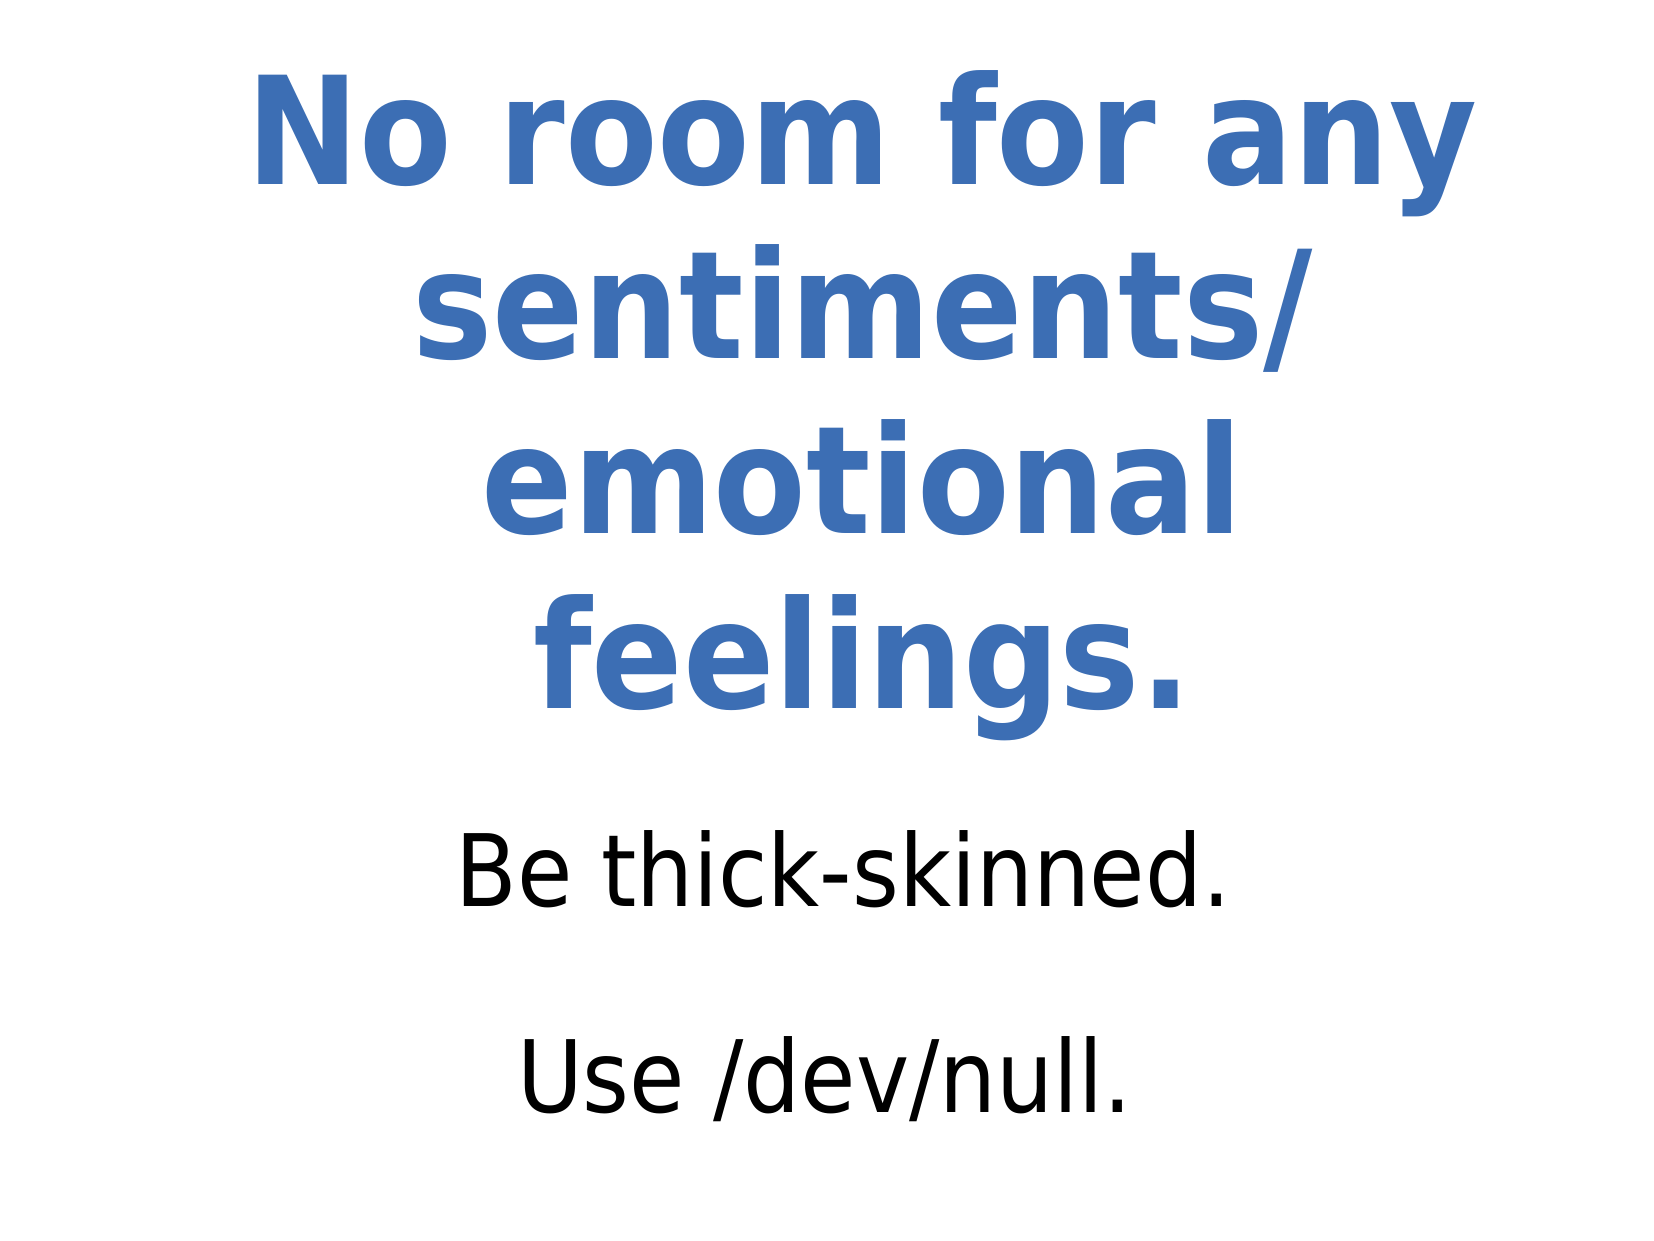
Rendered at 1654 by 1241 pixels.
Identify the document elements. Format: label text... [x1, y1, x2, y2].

text_box Be thick-skinned. [262, 806, 1426, 938]
text_box Use /dev/null. [375, 1012, 1276, 1145]
text_box No room for any sentiments/ emotional feelings. [150, 37, 1576, 752]
